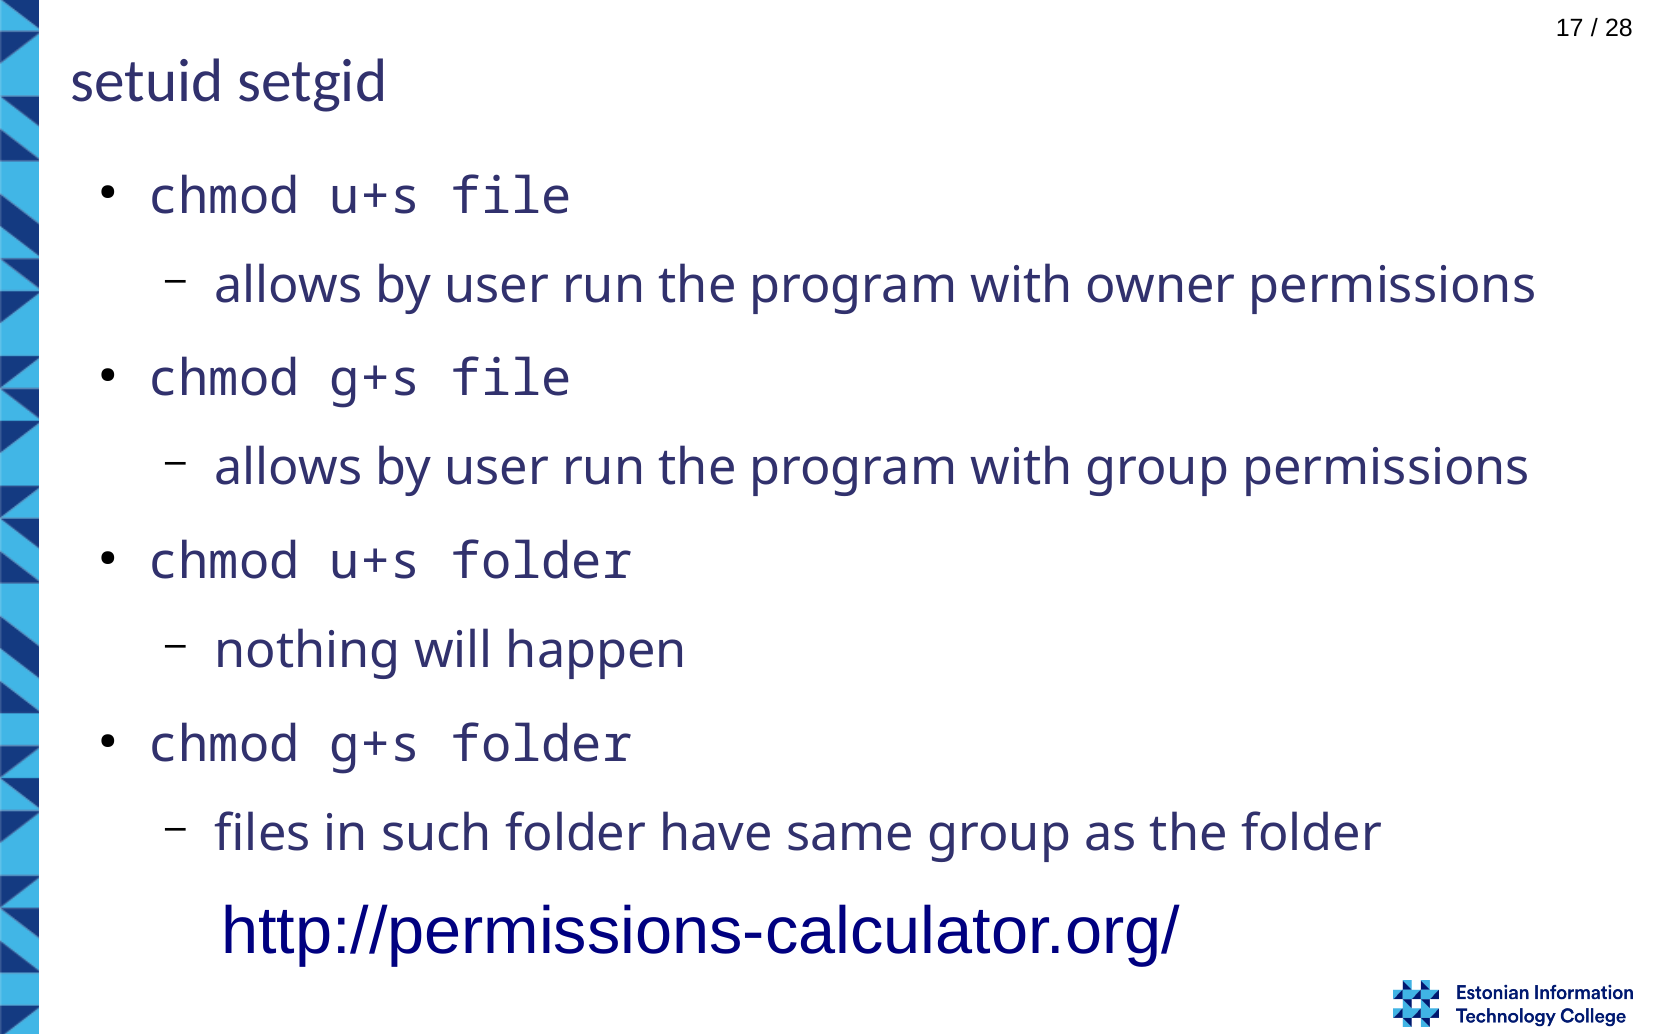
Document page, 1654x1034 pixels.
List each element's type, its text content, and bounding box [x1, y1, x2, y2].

list chmod u+s file allows by user run the program with owner permissions chmod g+s file allows by user run the program with group permissions chmod u+s folder nothing will happen chmod g+s folder files in such folder have same group as the folder [82, 159, 1538, 877]
picture [1393, 980, 1633, 1027]
text_box http://permissions-calculator.org/ [206, 885, 1270, 1004]
title setuid setgid [70, 41, 1630, 130]
